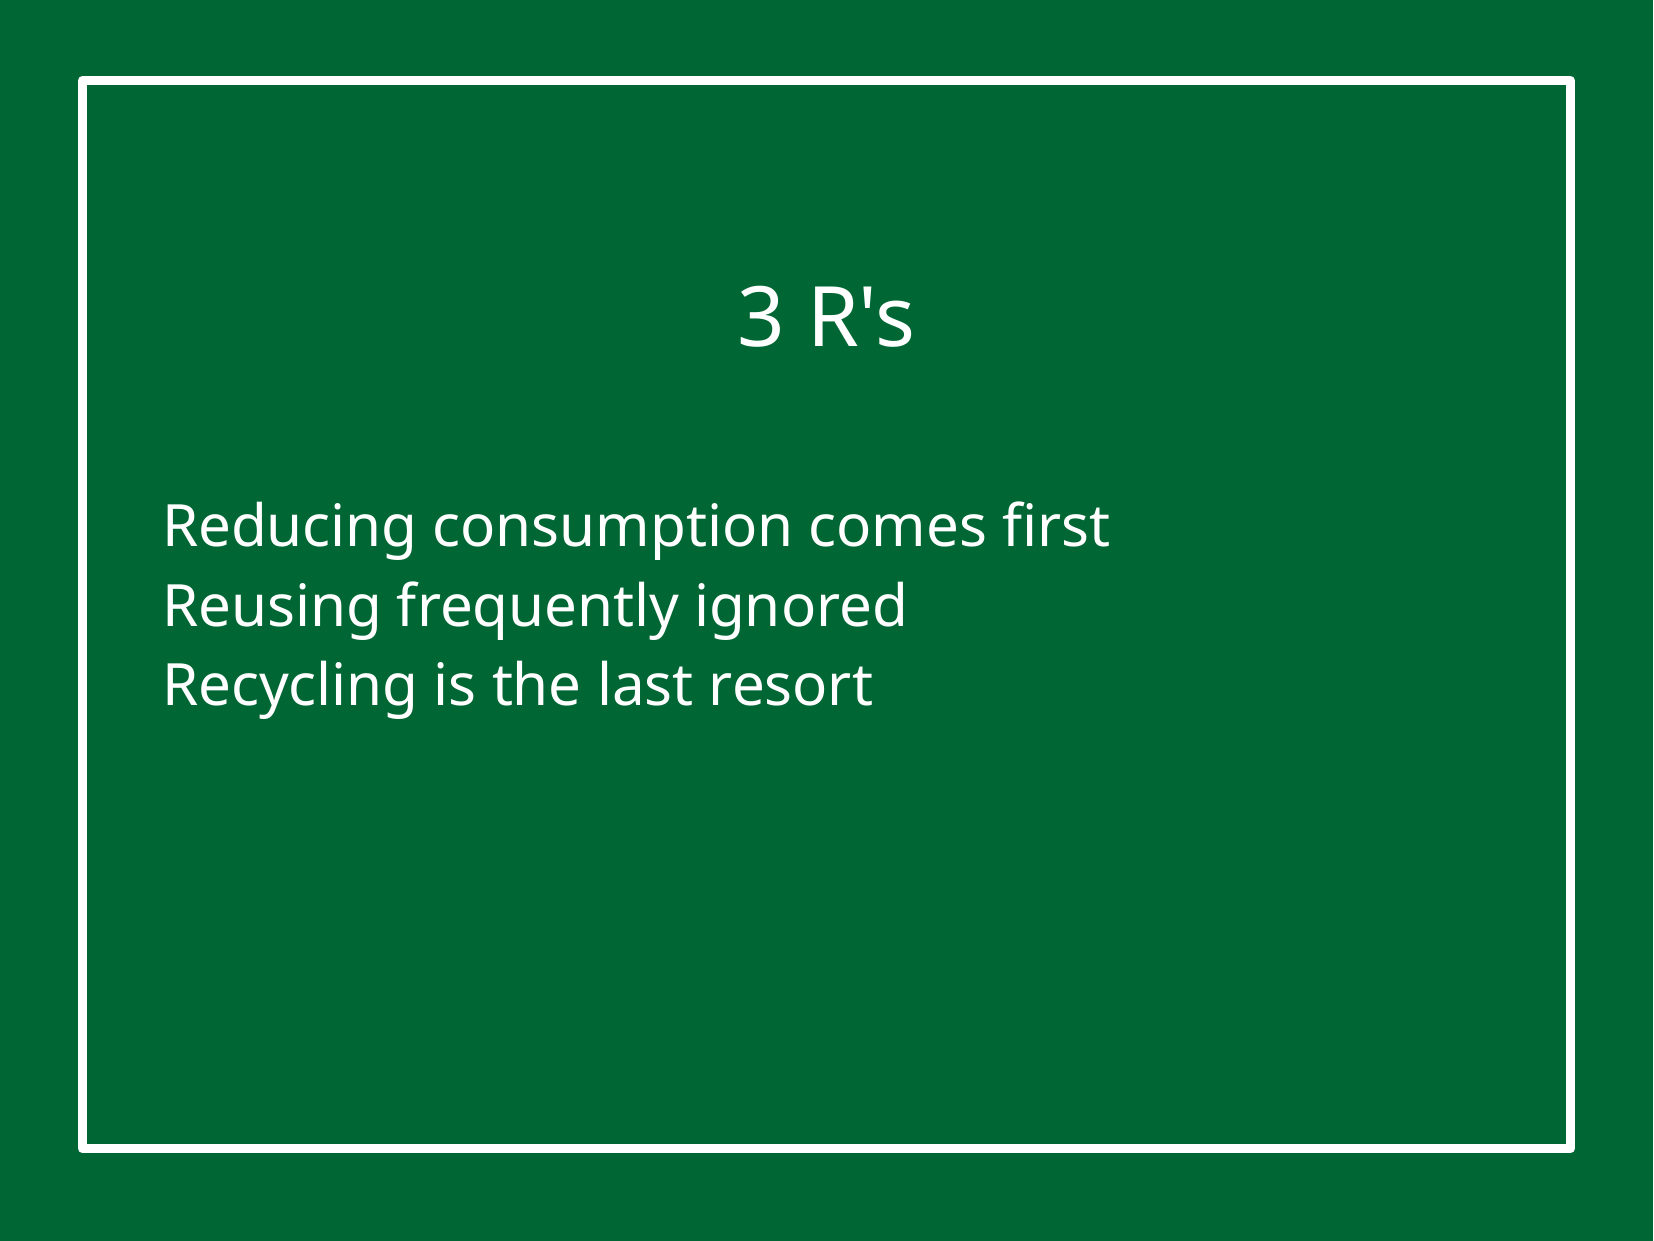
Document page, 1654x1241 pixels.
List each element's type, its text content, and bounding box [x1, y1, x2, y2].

subtitle 3 R's Reducing consumption comes first Reusing frequently ignored Recycling is the last resort [82, 80, 1571, 1149]
